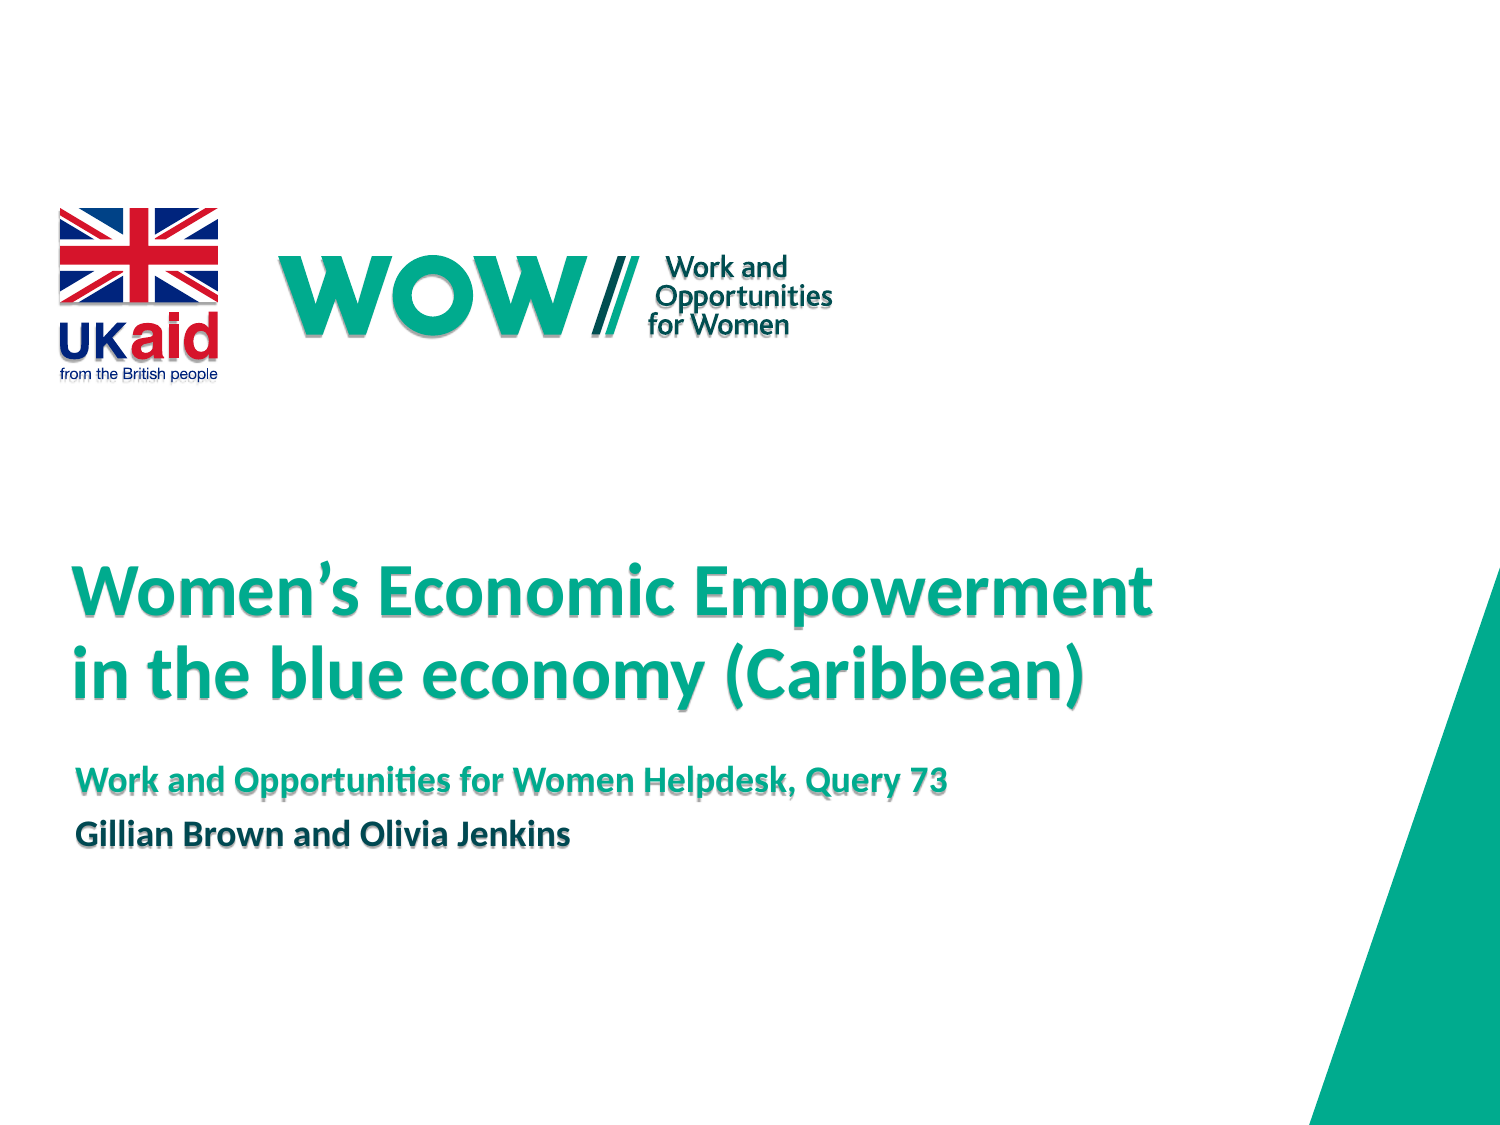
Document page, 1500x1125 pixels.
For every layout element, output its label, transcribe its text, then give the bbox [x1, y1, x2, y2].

subtitle Work and Opportunities for Women Helpdesk, Query 73 Gillian Brown and Olivia Jenkins [75, 755, 1369, 1026]
title Women’s Economic Empowerment in the blue economy (Caribbean) [71, 546, 1369, 757]
